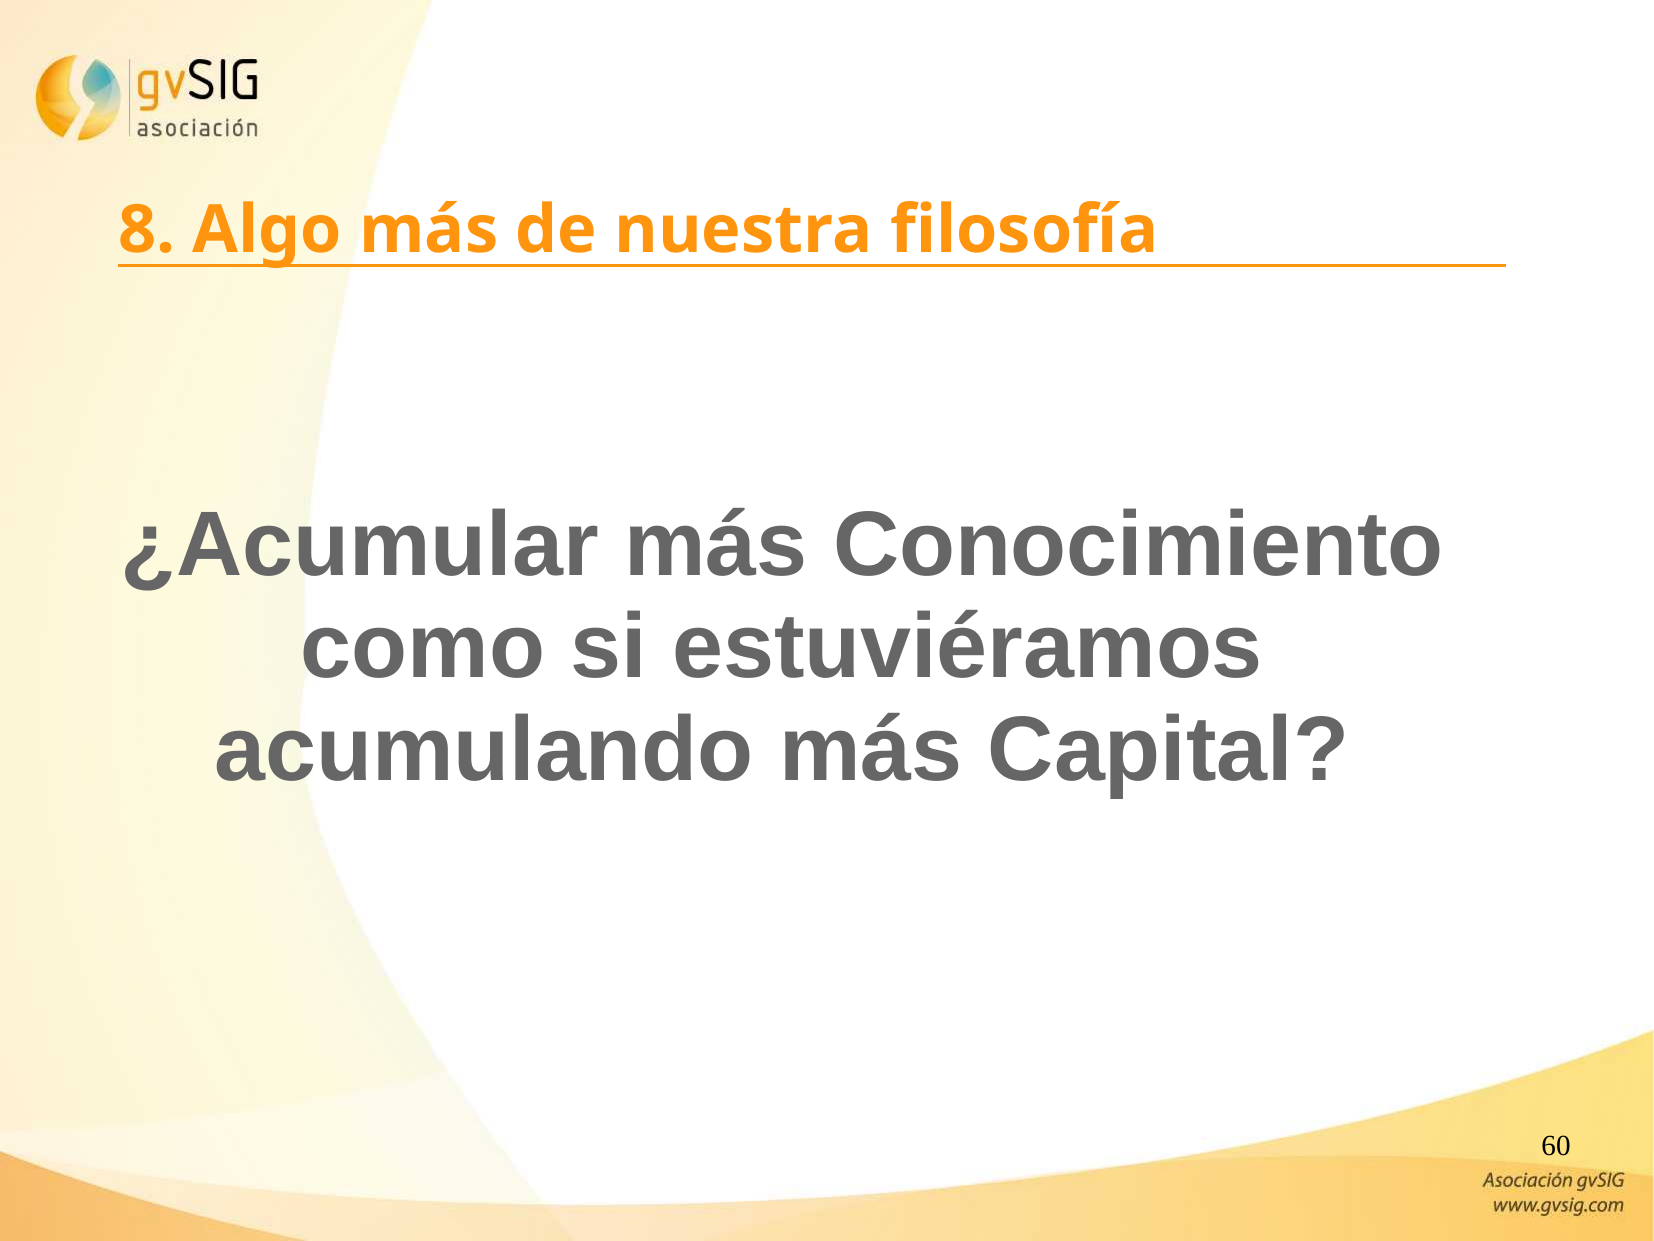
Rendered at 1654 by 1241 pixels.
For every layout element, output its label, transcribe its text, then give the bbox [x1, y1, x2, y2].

text_box ¿Acumular más Conocimiento como si estuviéramos acumulando más Capital? [29, 442, 1536, 808]
title 8. Algo más de nuestra filosofía [118, 177, 1607, 276]
picture [0, 0, 1654, 1241]
